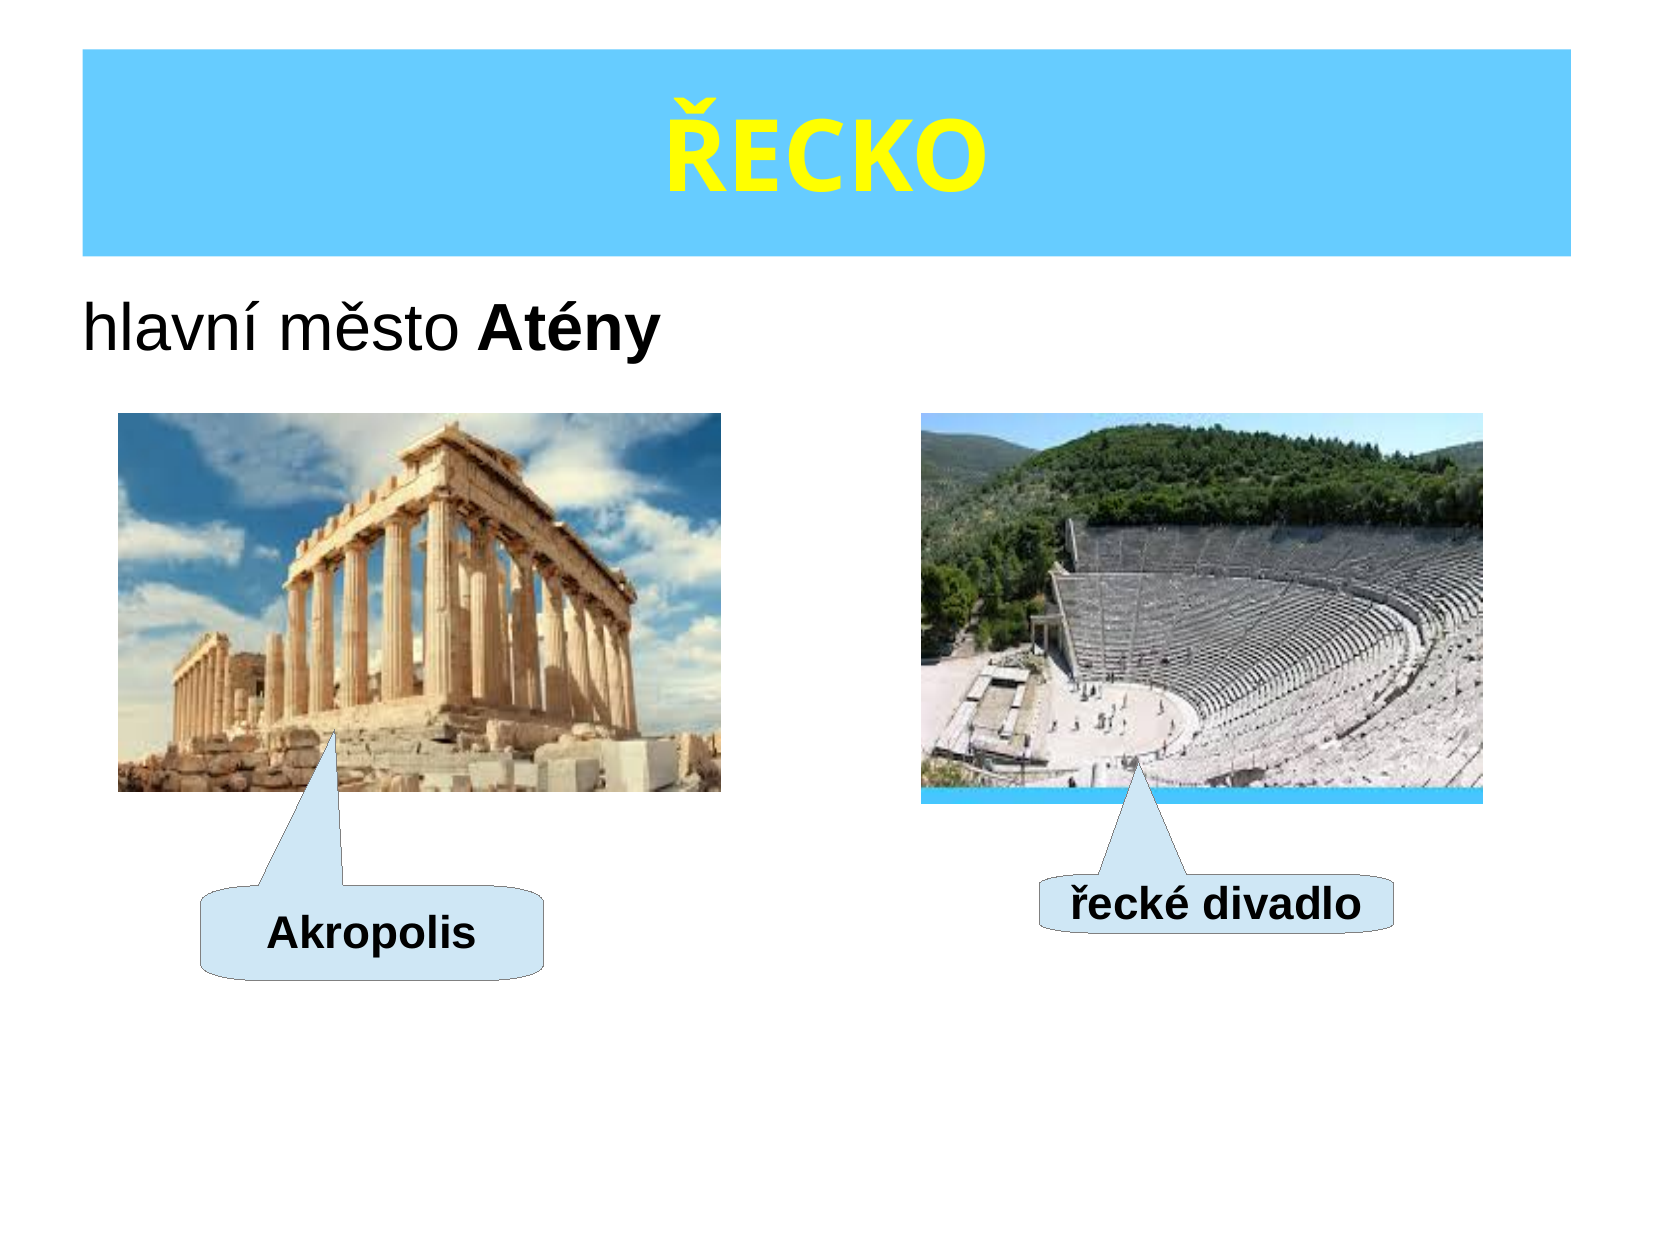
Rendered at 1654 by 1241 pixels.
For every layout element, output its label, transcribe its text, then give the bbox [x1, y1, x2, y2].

subtitle hlavní město Atény [82, 290, 1571, 1109]
picture [921, 413, 1483, 804]
picture [118, 413, 721, 792]
title ŘECKO [82, 49, 1571, 257]
text_box řecké divadlo [1039, 761, 1394, 934]
text_box Akropolis [200, 729, 544, 981]
